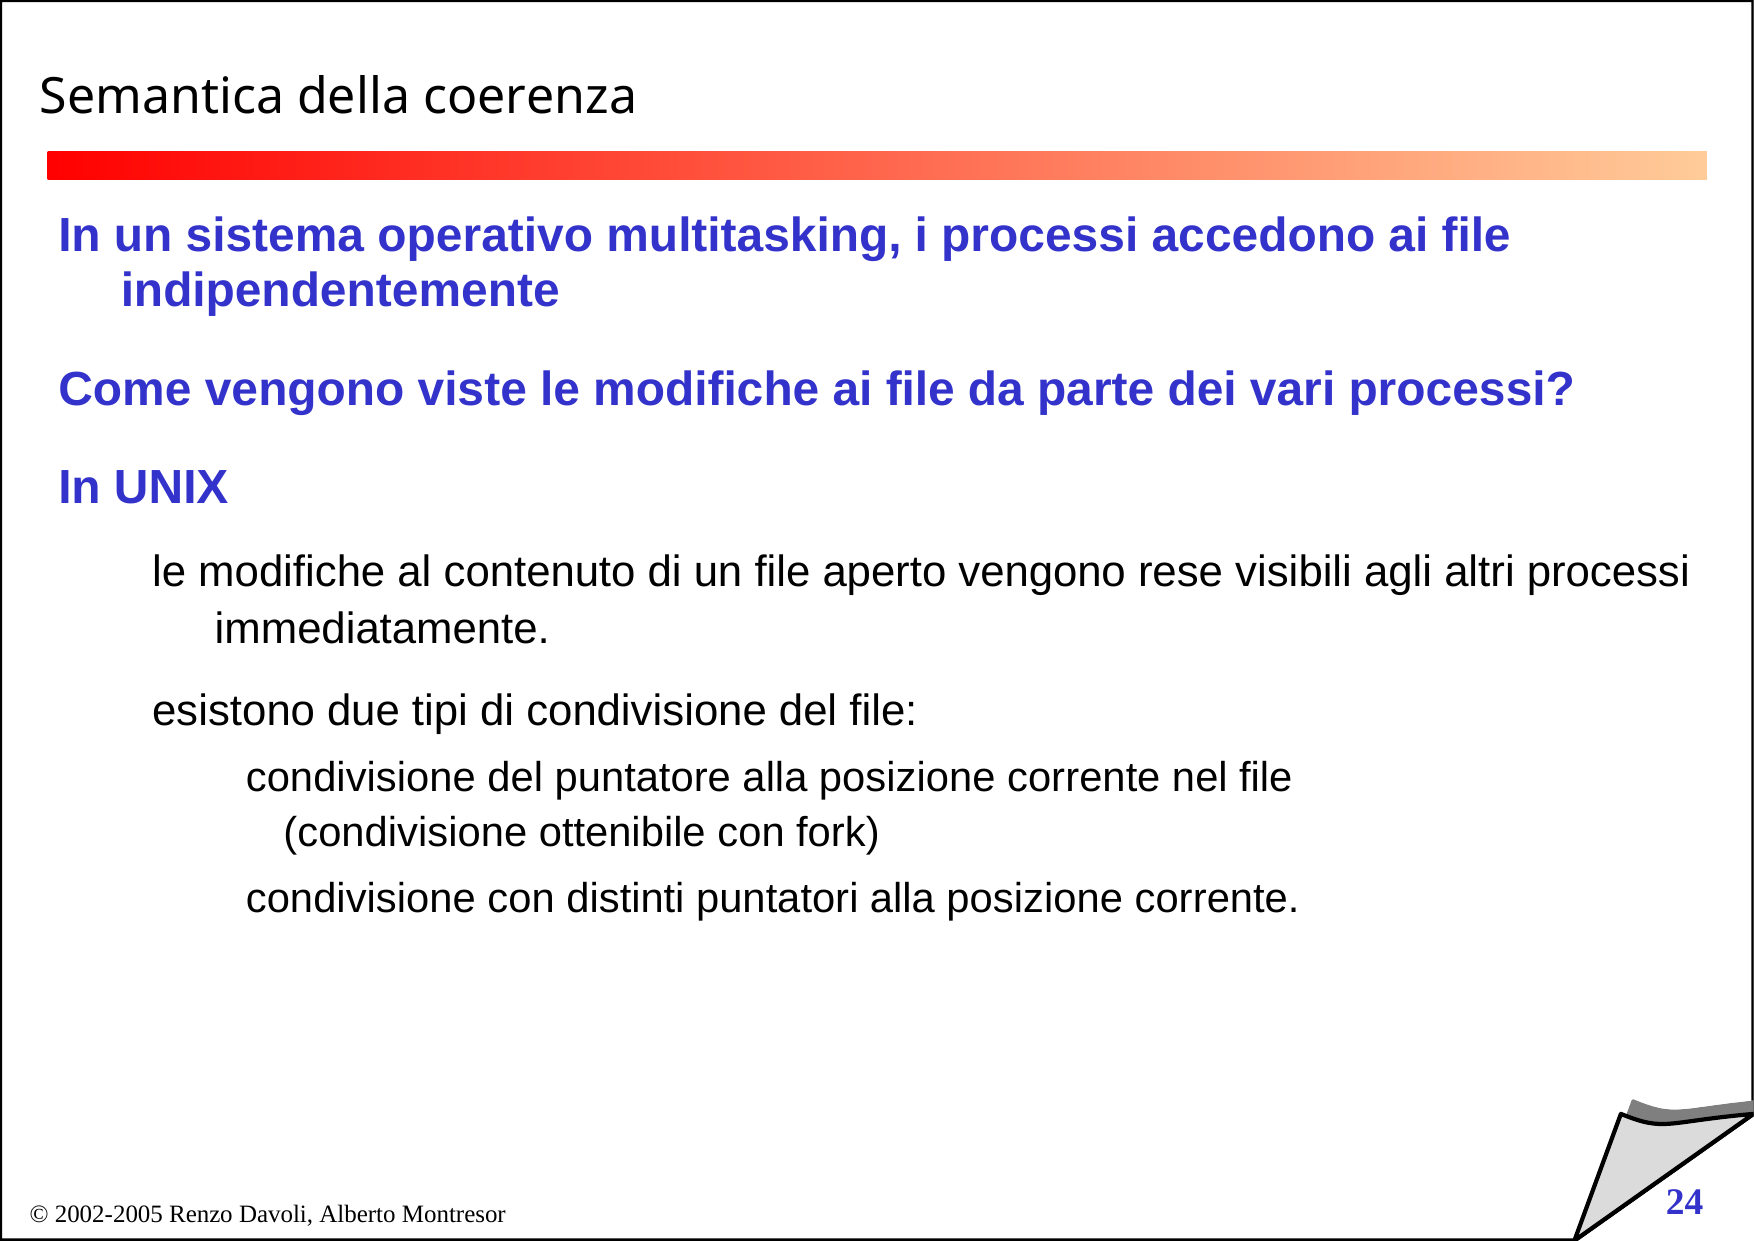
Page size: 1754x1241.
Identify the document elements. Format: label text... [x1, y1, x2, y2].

text_box Start [1469, 152, 1474, 179]
text_box 6-11 [1074, 152, 1078, 179]
list In un sistema operativo multitasking, i processi accedono ai file indipendentemente Come vengono viste le modifiche ai file da parte dei vari processi? In UNIX le modifiche al contenuto di un file aperto vengono rese visibili agli altri processi immediatamente. esistono due tipi di condivisione del file: condivisione del puntatore alla posizione corrente nel file (condivisione ottenibile con fork) condivisione con distinti puntatori alla posizione corrente. [58, 206, 1695, 1056]
title Semantica della coerenza [40, 49, 1713, 144]
